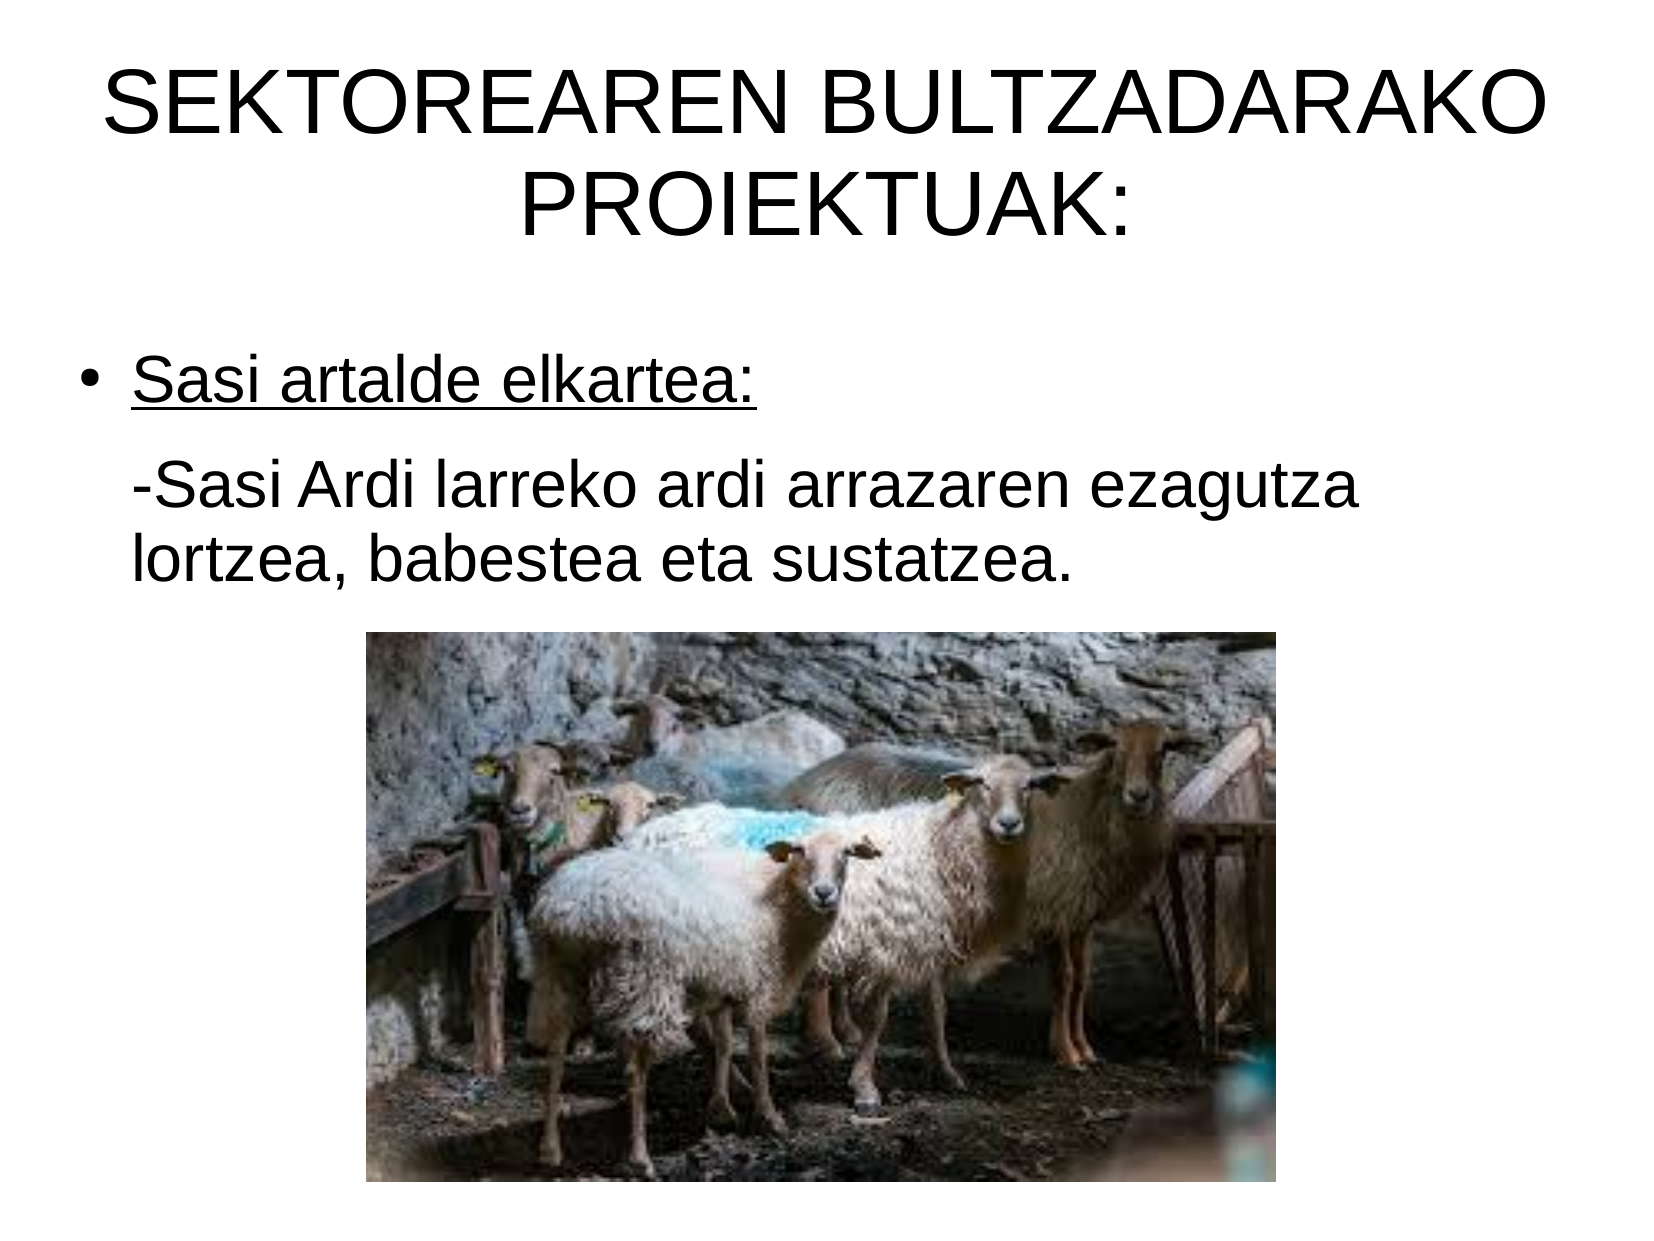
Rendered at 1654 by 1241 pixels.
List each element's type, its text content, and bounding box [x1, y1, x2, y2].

title SEKTOREAREN BULTZADARAKO PROIEKTUAK: [82, 49, 1571, 257]
picture [366, 632, 1276, 1182]
list Sasi artalde elkartea: -Sasi Ardi larreko ardi arrazaren ezagutza lortzea, babestea eta sustatzea. [60, 238, 1549, 1057]
